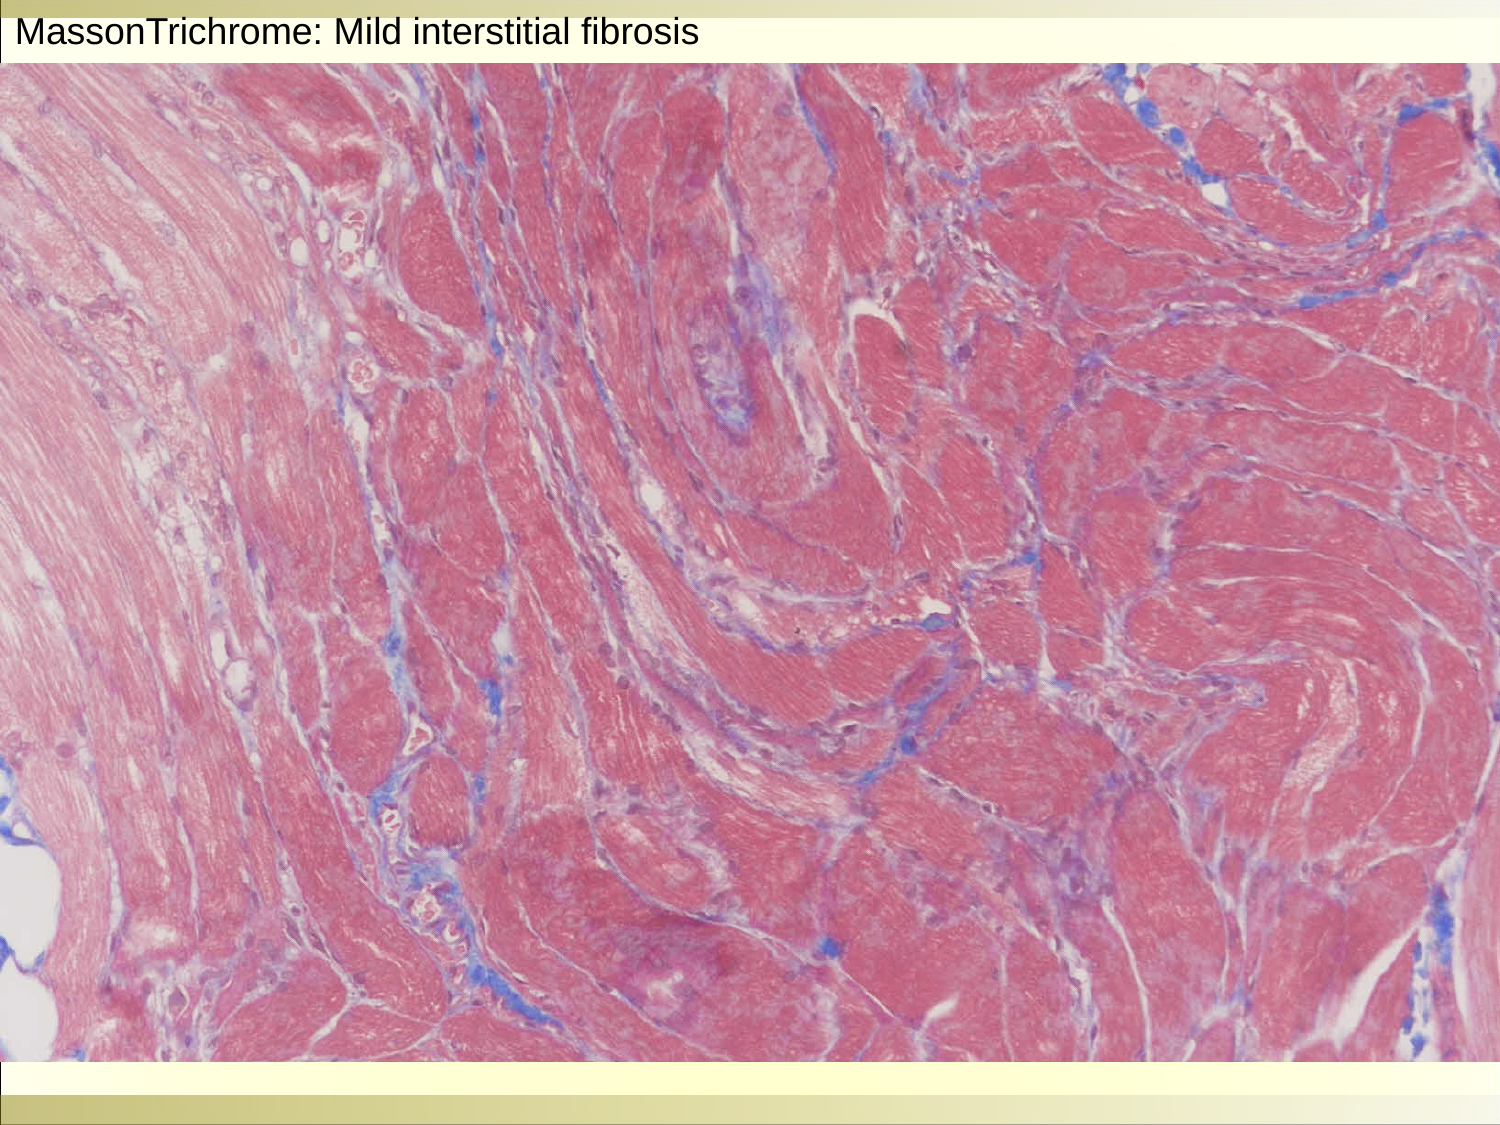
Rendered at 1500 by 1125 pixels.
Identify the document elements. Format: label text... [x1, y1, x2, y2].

picture [0, 18, 1500, 1095]
text_box MassonTrichrome: Mild interstitial fibrosis [0, 0, 1270, 60]
